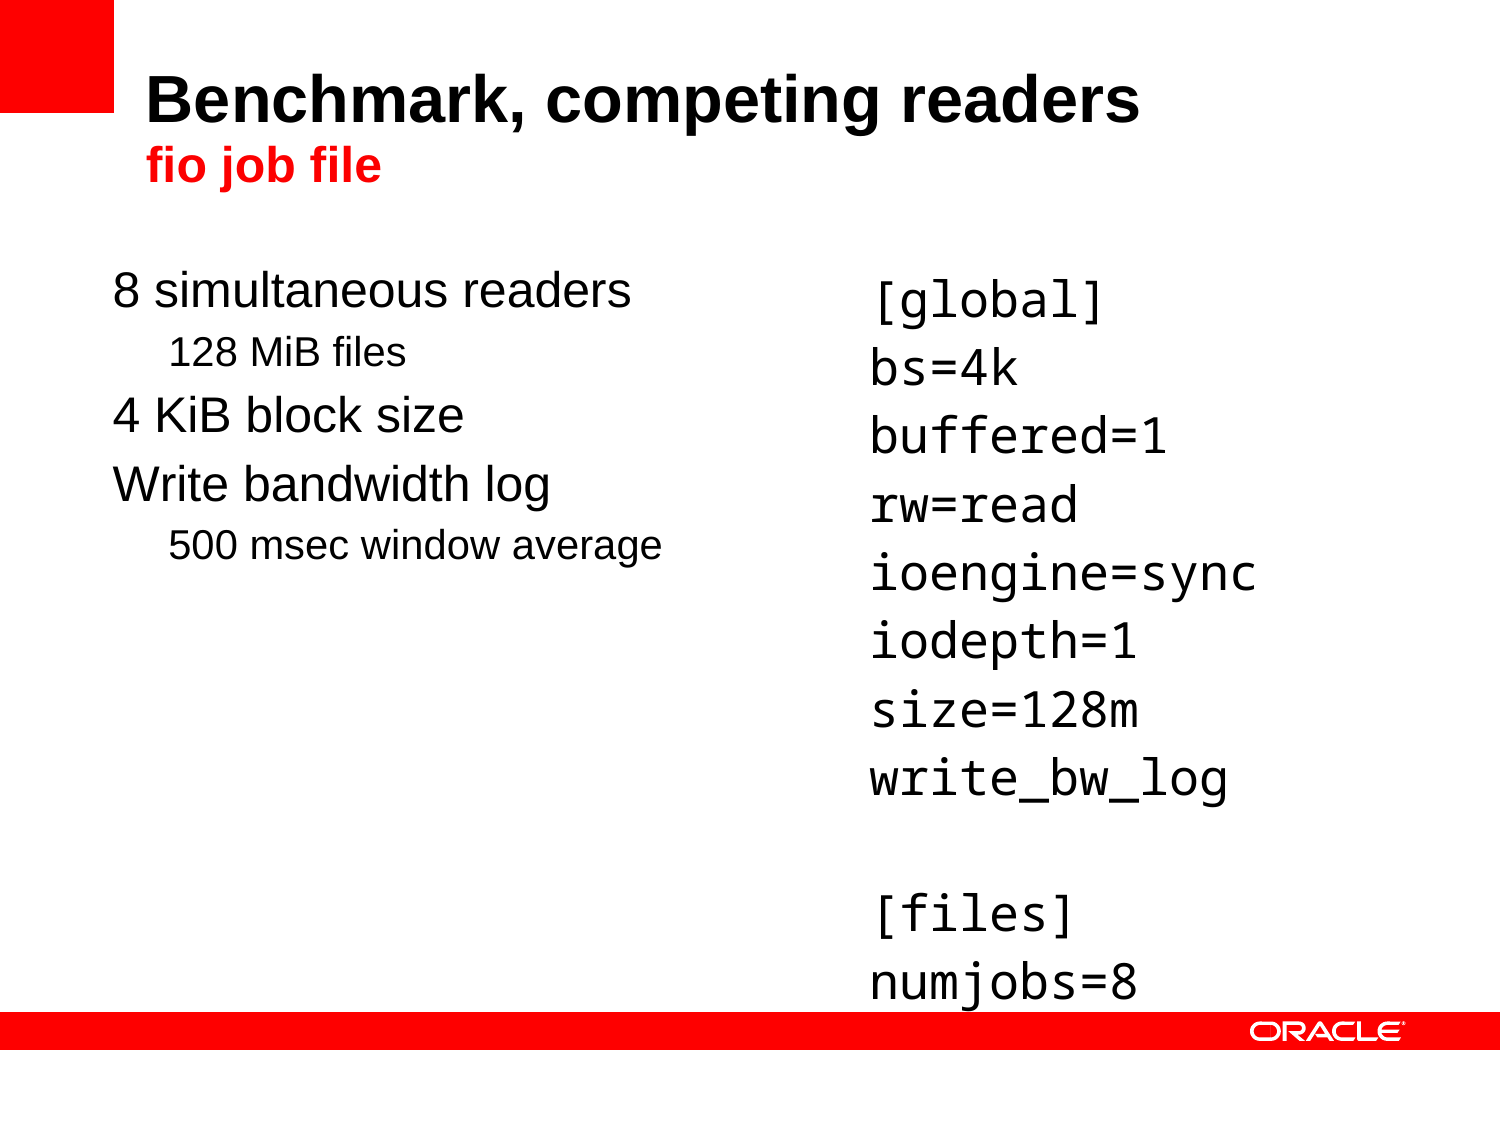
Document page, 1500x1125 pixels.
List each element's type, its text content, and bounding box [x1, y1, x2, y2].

text_box [global] bs=4k buffered=1 rw=read ioengine=sync iodepth=1 size=128m write_bw_log [files] numjobs=8 [854, 256, 1360, 896]
list 8 simultaneous readers 128 MiB files 4 KiB block size Write bandwidth log 500 msec window average [112, 262, 811, 961]
picture [0, 0, 114, 113]
picture [0, 1012, 1500, 1050]
title Benchmark, competing readers fio job file [145, 49, 1390, 205]
